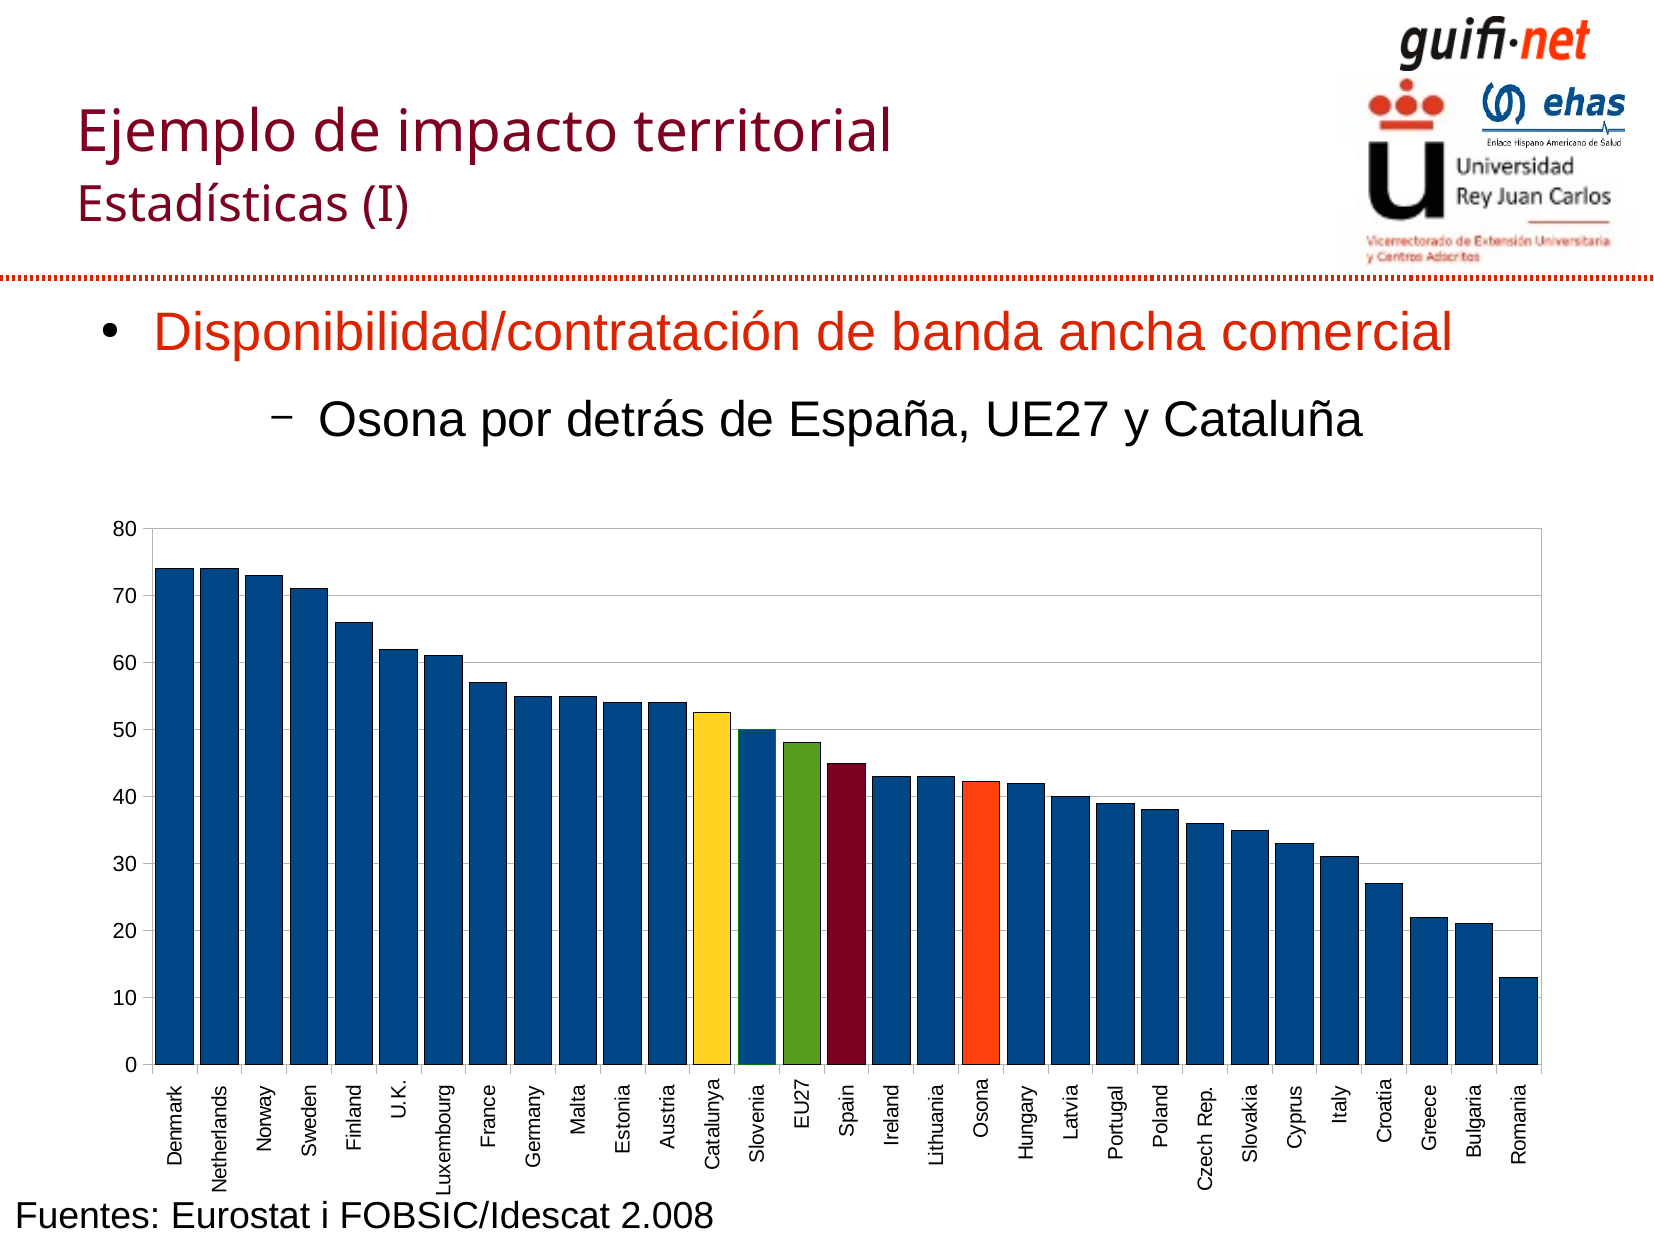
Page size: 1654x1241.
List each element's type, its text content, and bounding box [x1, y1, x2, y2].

list Disponibilidad/contratación de banda ancha comercial Osona por detrás de España, UE27 y Cataluña [82, 301, 1571, 692]
title Ejemplo de impacto territorial Estadísticas (I) [76, 59, 1093, 267]
chart [82, 692, 1571, 1211]
text_box Fuentes: Eurostat i FOBSIC/Idescat 2.008 [0, 1187, 730, 1241]
picture [1340, 75, 1636, 272]
picture [1399, 16, 1590, 71]
